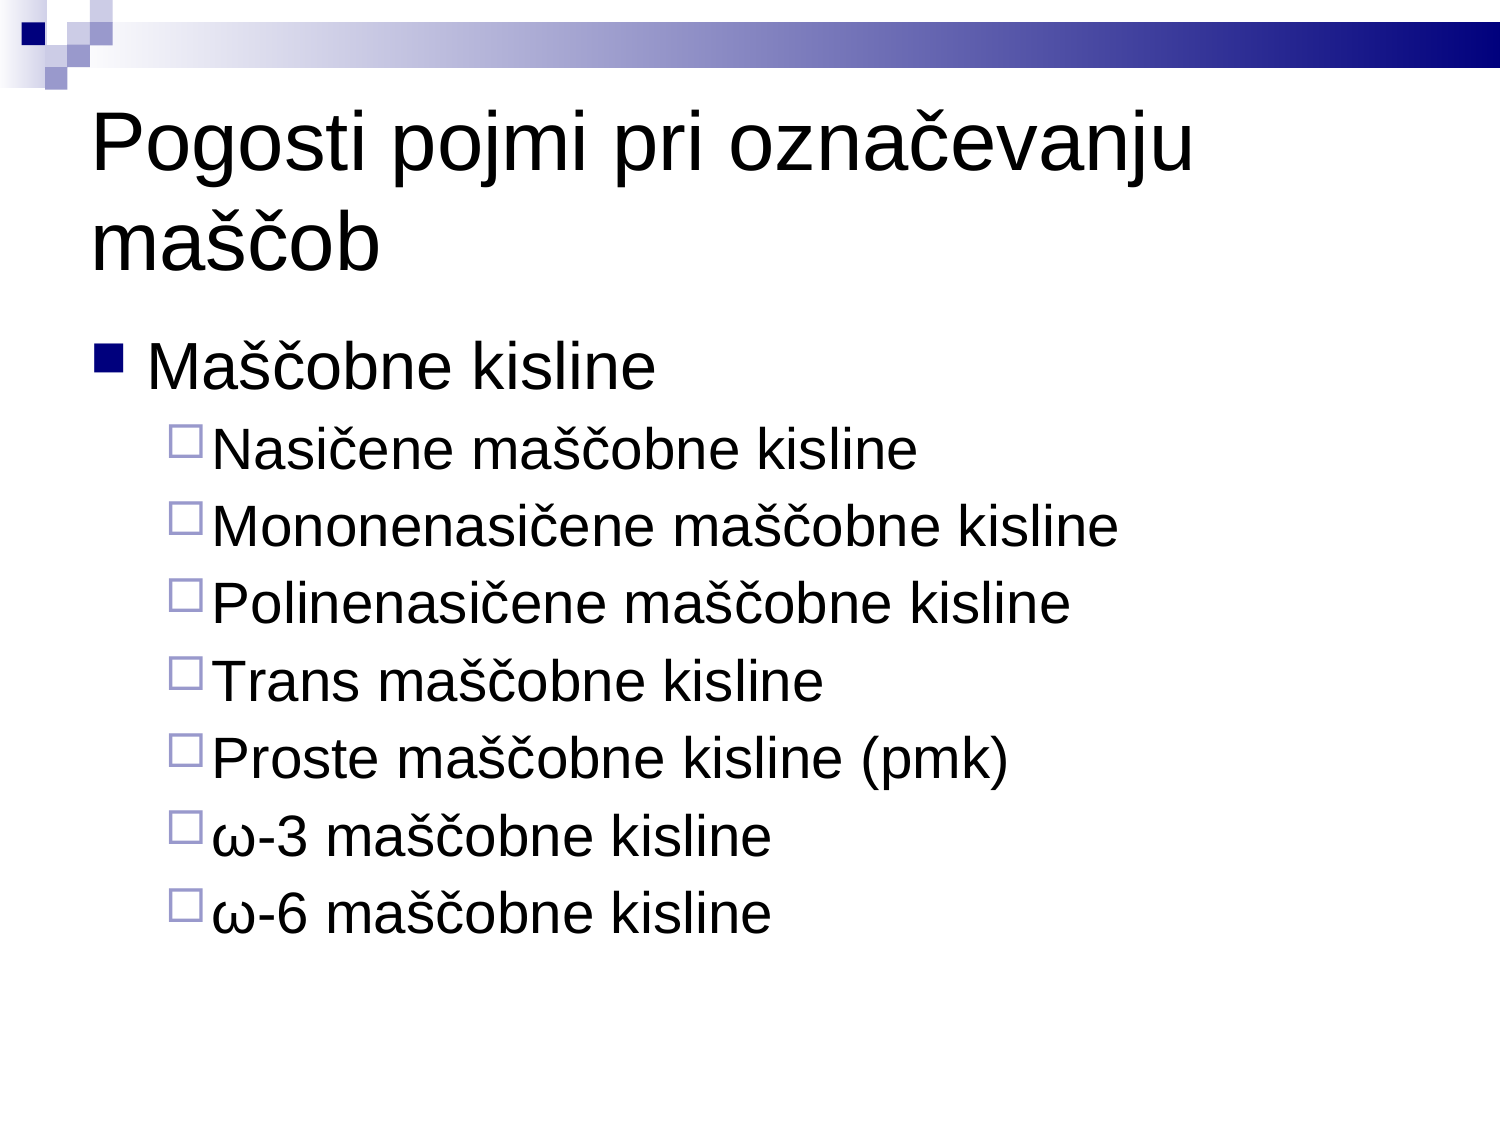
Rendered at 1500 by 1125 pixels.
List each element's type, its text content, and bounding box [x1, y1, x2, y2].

title Pogosti pojmi pri označevanju maščob [75, 75, 1426, 301]
list Maščobne kisline Nasičene maščobne kisline Mononenasičene maščobne kisline Polinenasičene maščobne kisline Trans maščobne kisline Proste maščobne kisline (pmk) ω-3 maščobne kisline ω-6 maščobne kisline [75, 324, 1426, 963]
